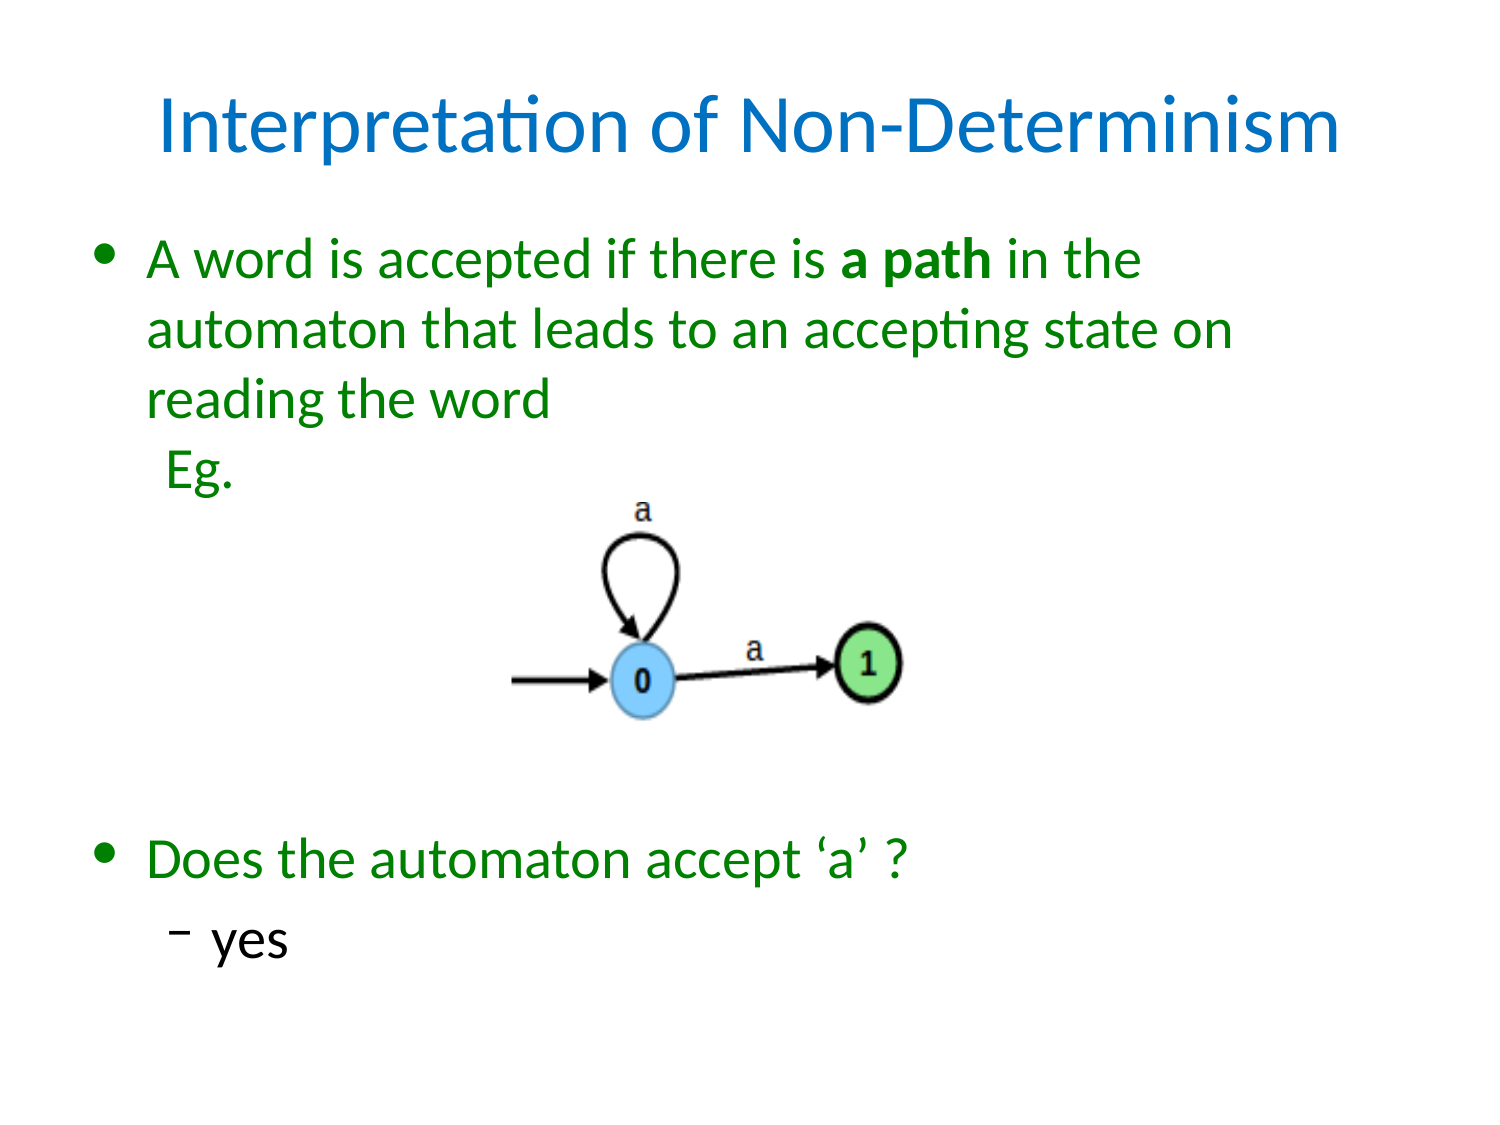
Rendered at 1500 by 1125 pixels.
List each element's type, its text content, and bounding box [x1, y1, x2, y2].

title Interpretation of Non-Determinism [75, 25, 1425, 213]
list A word is accepted if there is a path in the automaton that leads to an accepting state on reading the word Eg. Does the automaton accept ‘a’ ? yes [75, 213, 1425, 974]
picture [510, 502, 921, 736]
